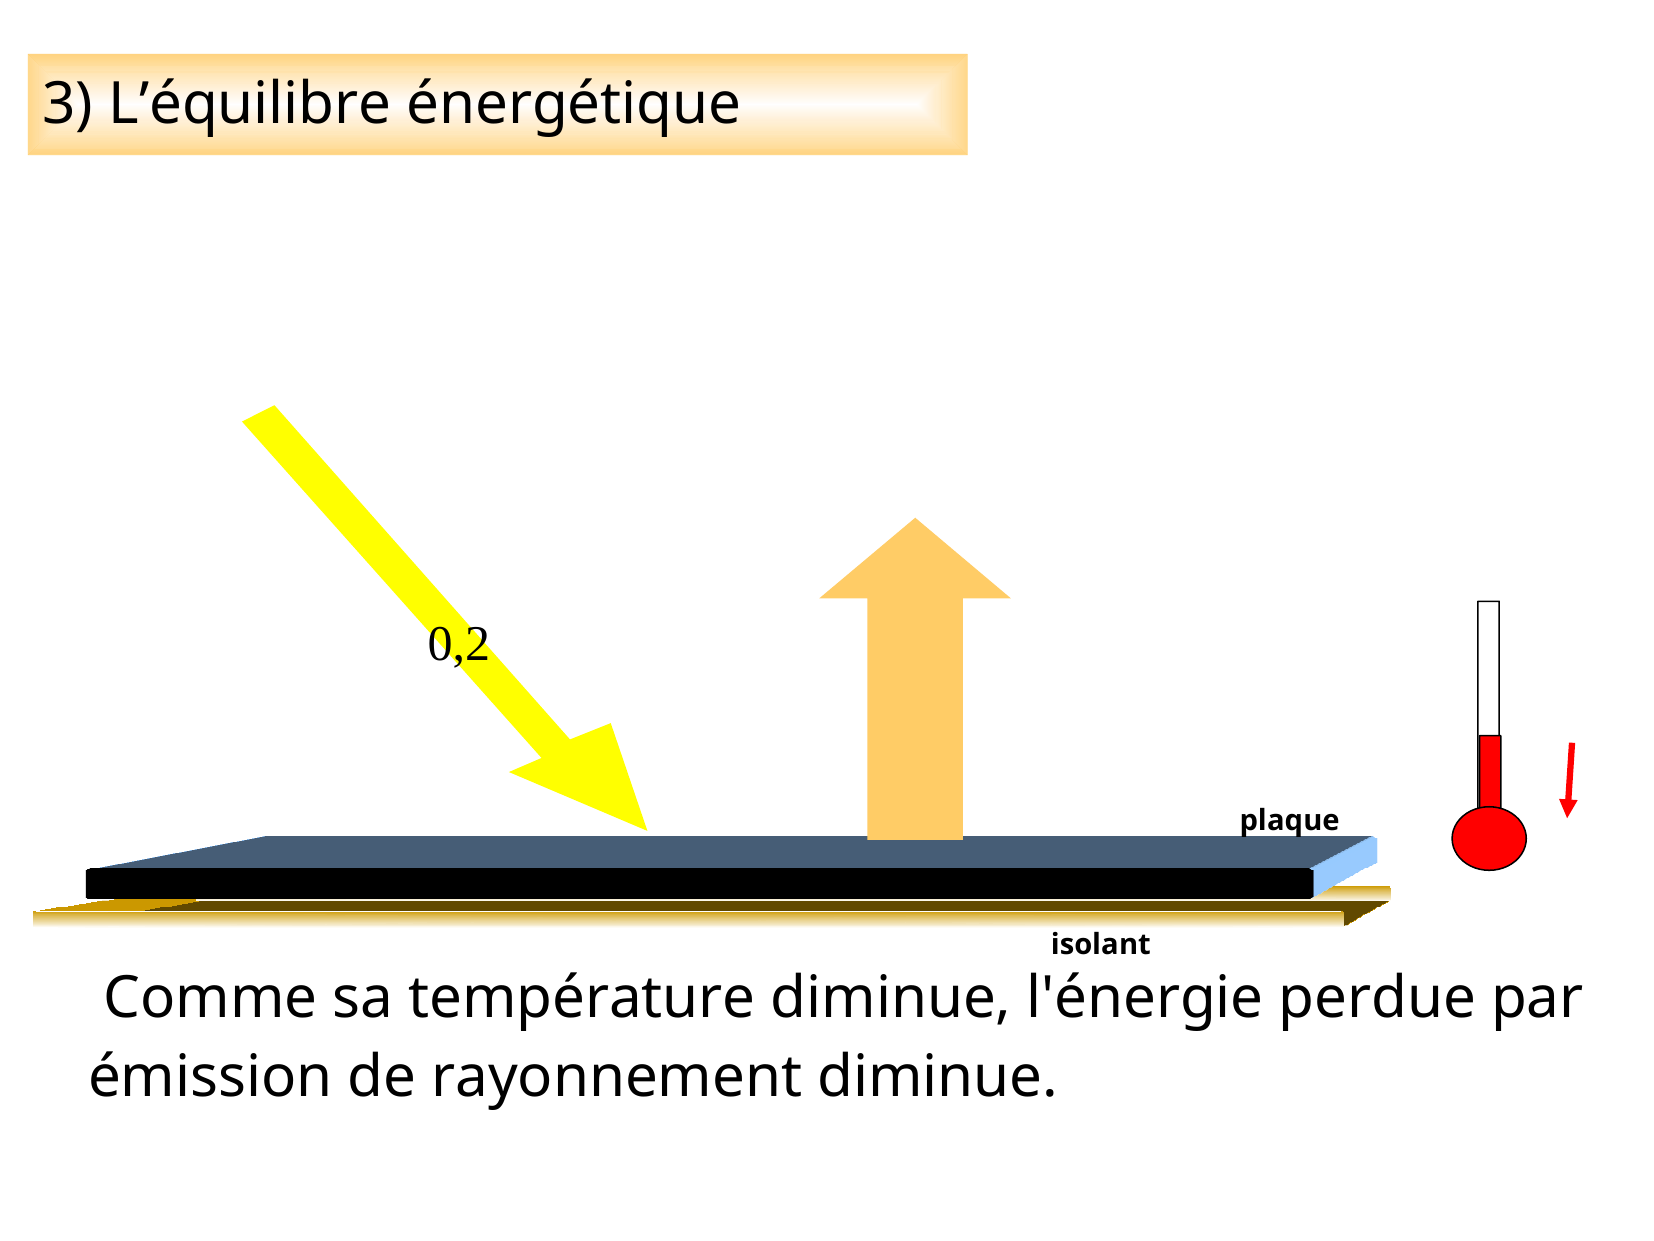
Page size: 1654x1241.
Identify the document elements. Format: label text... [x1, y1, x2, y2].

picture [21, 826, 1406, 939]
text_box [478, 680, 648, 831]
text_box [819, 517, 1011, 840]
text_box 3) L’équilibre énergétique [27, 53, 967, 155]
text_box [1470, 601, 1527, 871]
text_box 0,2 [427, 616, 518, 687]
text_box Comme sa température diminue, l'énergie perdue par émission de rayonnement diminue. [73, 947, 1611, 1201]
text_box [27, 53, 968, 156]
text_box isolant [1036, 915, 1288, 990]
text_box plaque [1224, 791, 1477, 866]
text_box [241, 405, 461, 630]
